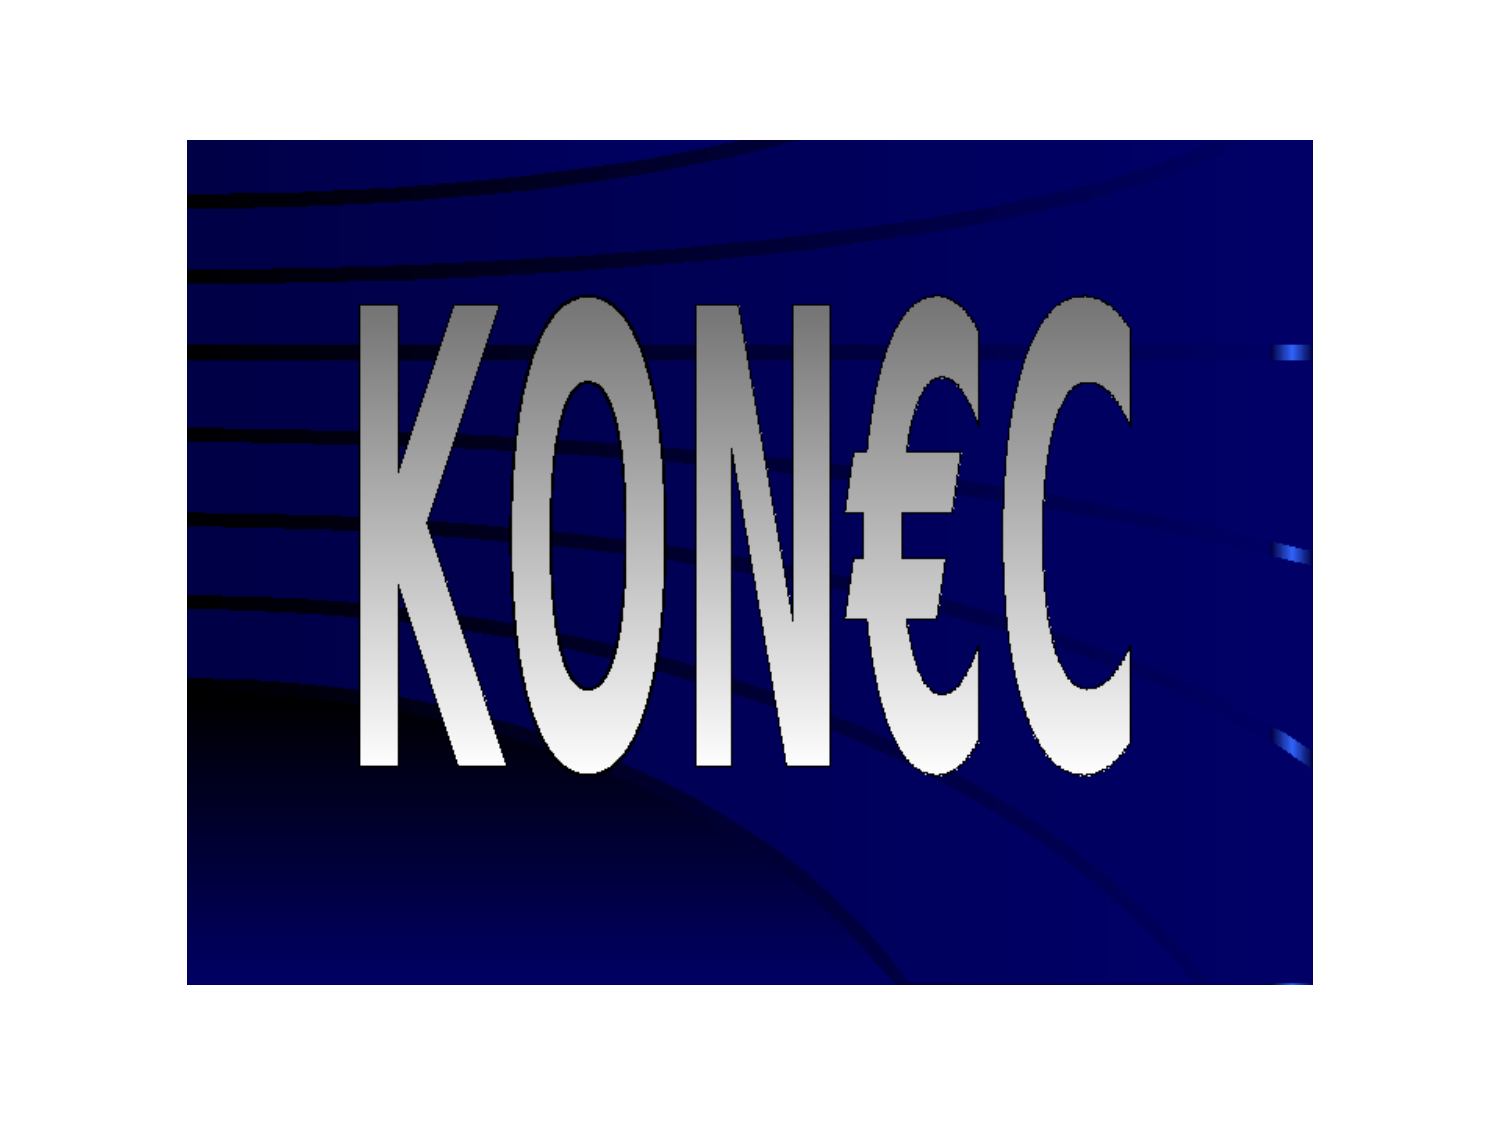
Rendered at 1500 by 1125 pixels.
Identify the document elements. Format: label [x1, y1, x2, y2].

picture [187, 140, 1313, 985]
